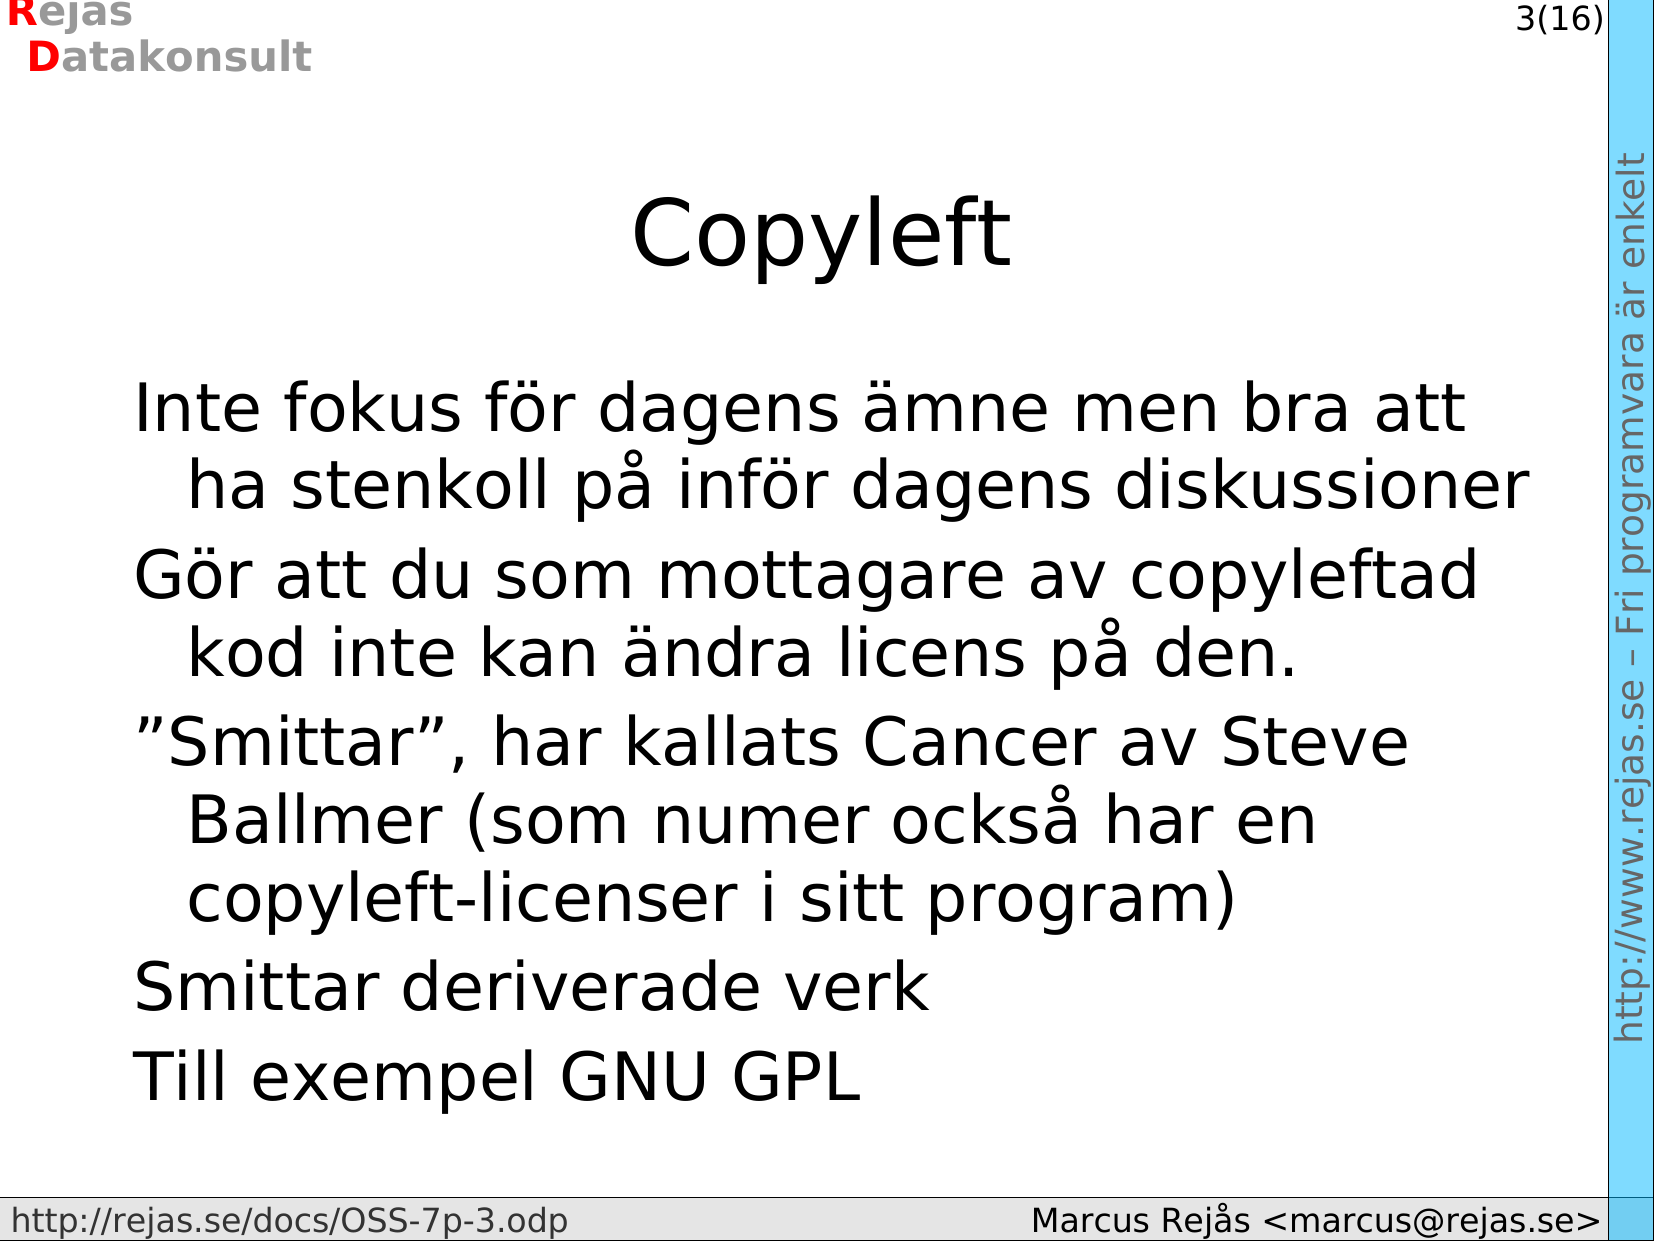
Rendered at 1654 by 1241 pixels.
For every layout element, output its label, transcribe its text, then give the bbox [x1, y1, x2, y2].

list Inte fokus för dagens ämne men bra att ha stenkoll på inför dagens diskussioner Gör att du som mottagare av copyleftad kod inte kan ändra licens på den. ”Smittar”, har kallats Cancer av Steve Ballmer (som numer också har en copyleft-licenser i sitt program) Smittar deriverade verk Till exempel GNU GPL [115, 368, 1564, 1165]
title Copyleft [115, 130, 1528, 338]
